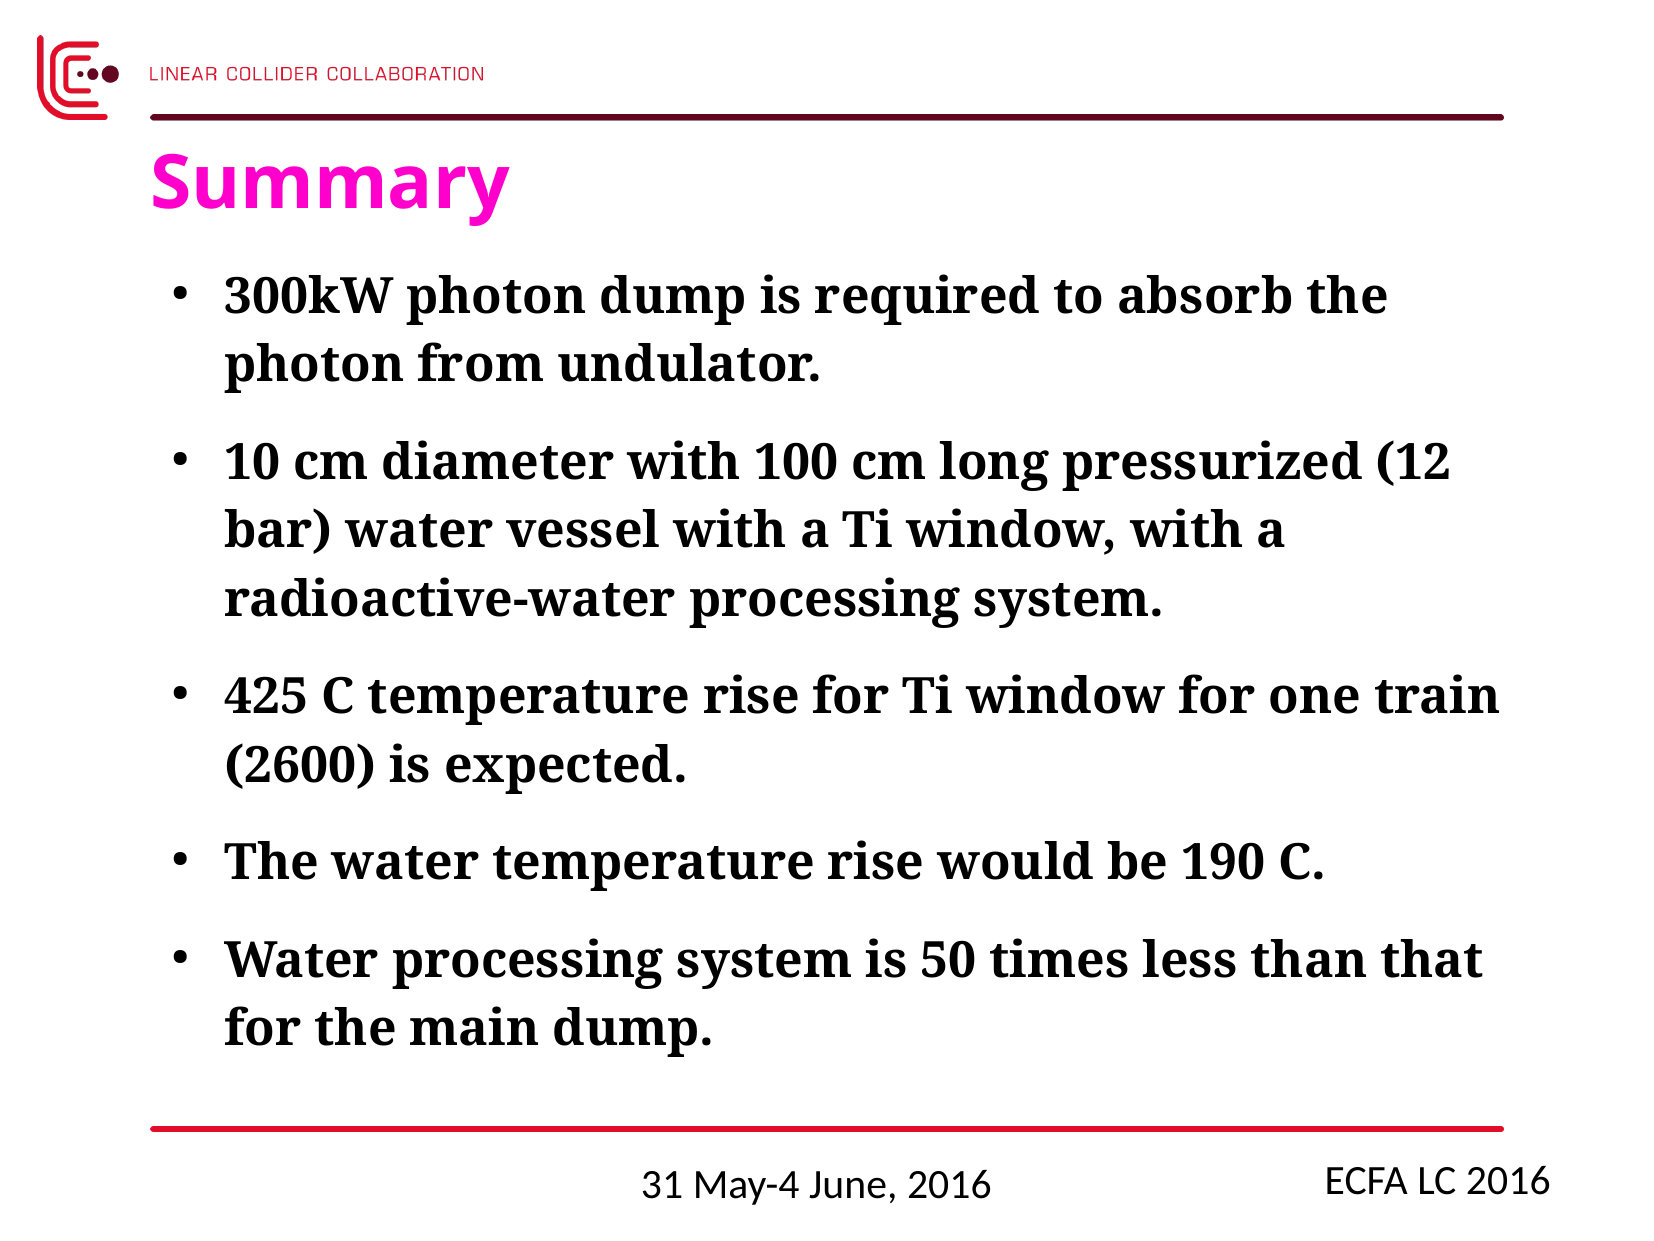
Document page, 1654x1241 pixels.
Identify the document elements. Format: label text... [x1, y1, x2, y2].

list 300kW photon dump is required to absorb the photon from undulator. 10 cm diameter with 100 cm long pressurized (12 bar) water vessel with a Ti window, with a radioactive-water processing system. 425 C temperature rise for Ti window for one train (2600) is expected. The water temperature rise would be 190 C. Water processing system is 50 times less than that for the main dump. [153, 259, 1545, 1042]
picture [150, 225, 1504, 1132]
title Summary [150, 133, 1504, 225]
picture [37, 35, 1504, 133]
